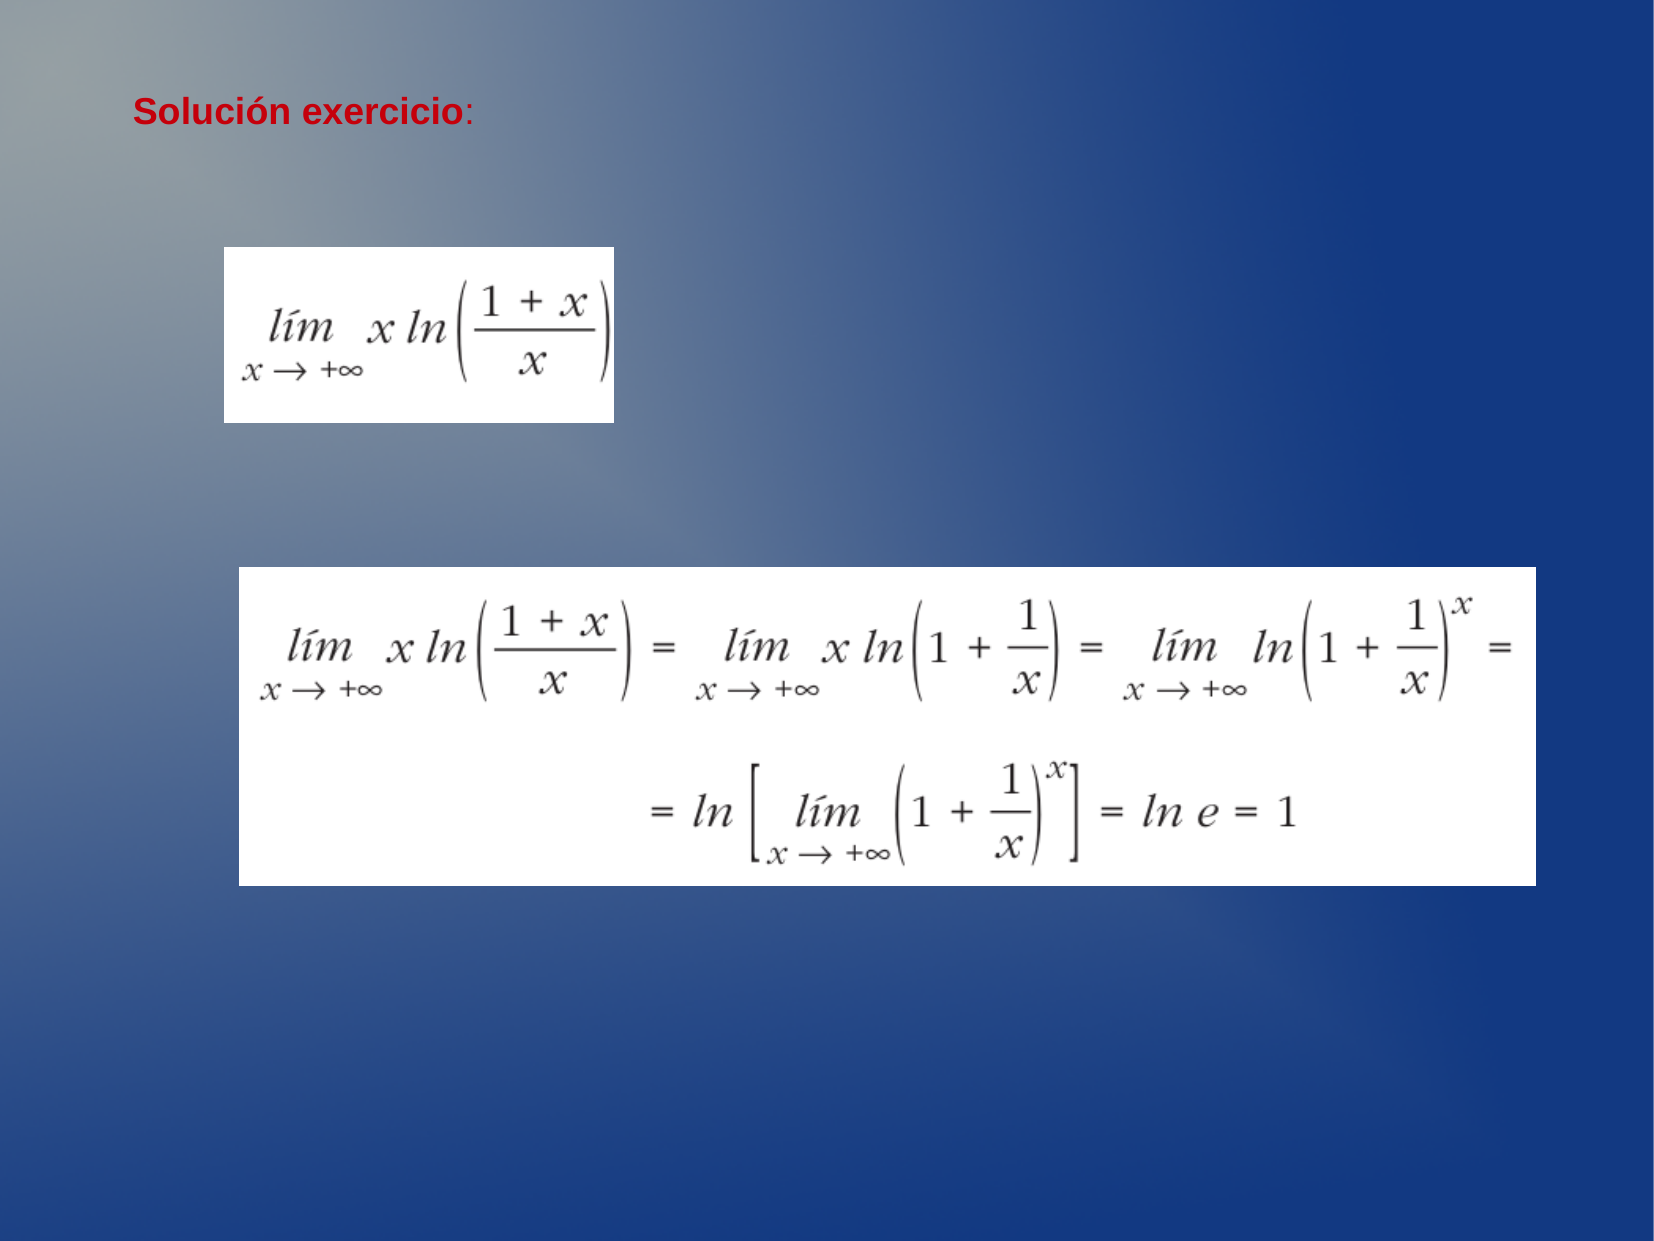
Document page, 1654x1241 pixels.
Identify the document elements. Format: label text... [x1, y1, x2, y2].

picture [0, 0, 1654, 1241]
text_box Solución exercicio: [118, 82, 490, 140]
